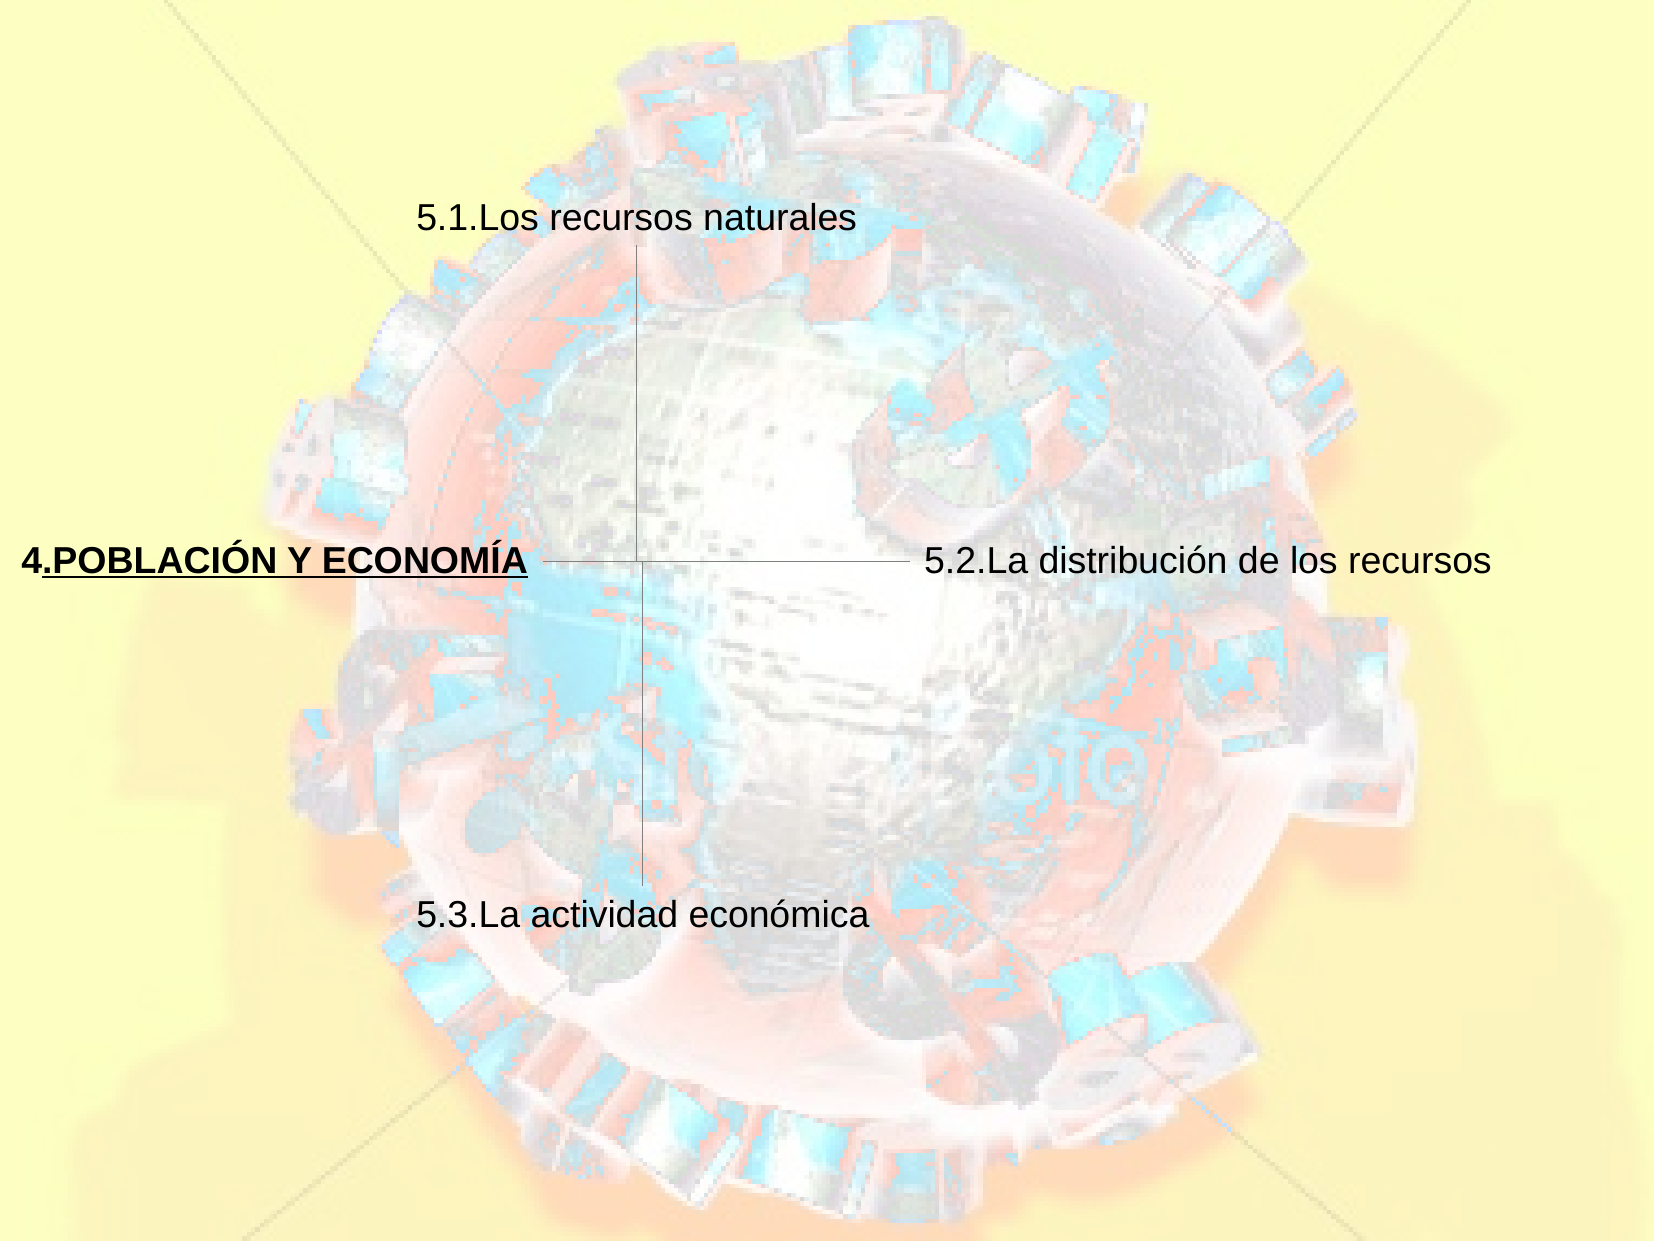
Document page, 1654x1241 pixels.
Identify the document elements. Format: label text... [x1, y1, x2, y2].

text_box 5.2.La distribución de los recursos [909, 532, 1507, 590]
text_box 5.1.Los recursos naturales [401, 188, 873, 246]
text_box 5.3.La actividad económica [401, 885, 885, 943]
text_box 4.POBLACIÓN Y ECONOMÍA [6, 532, 544, 590]
picture [0, 0, 1654, 1241]
